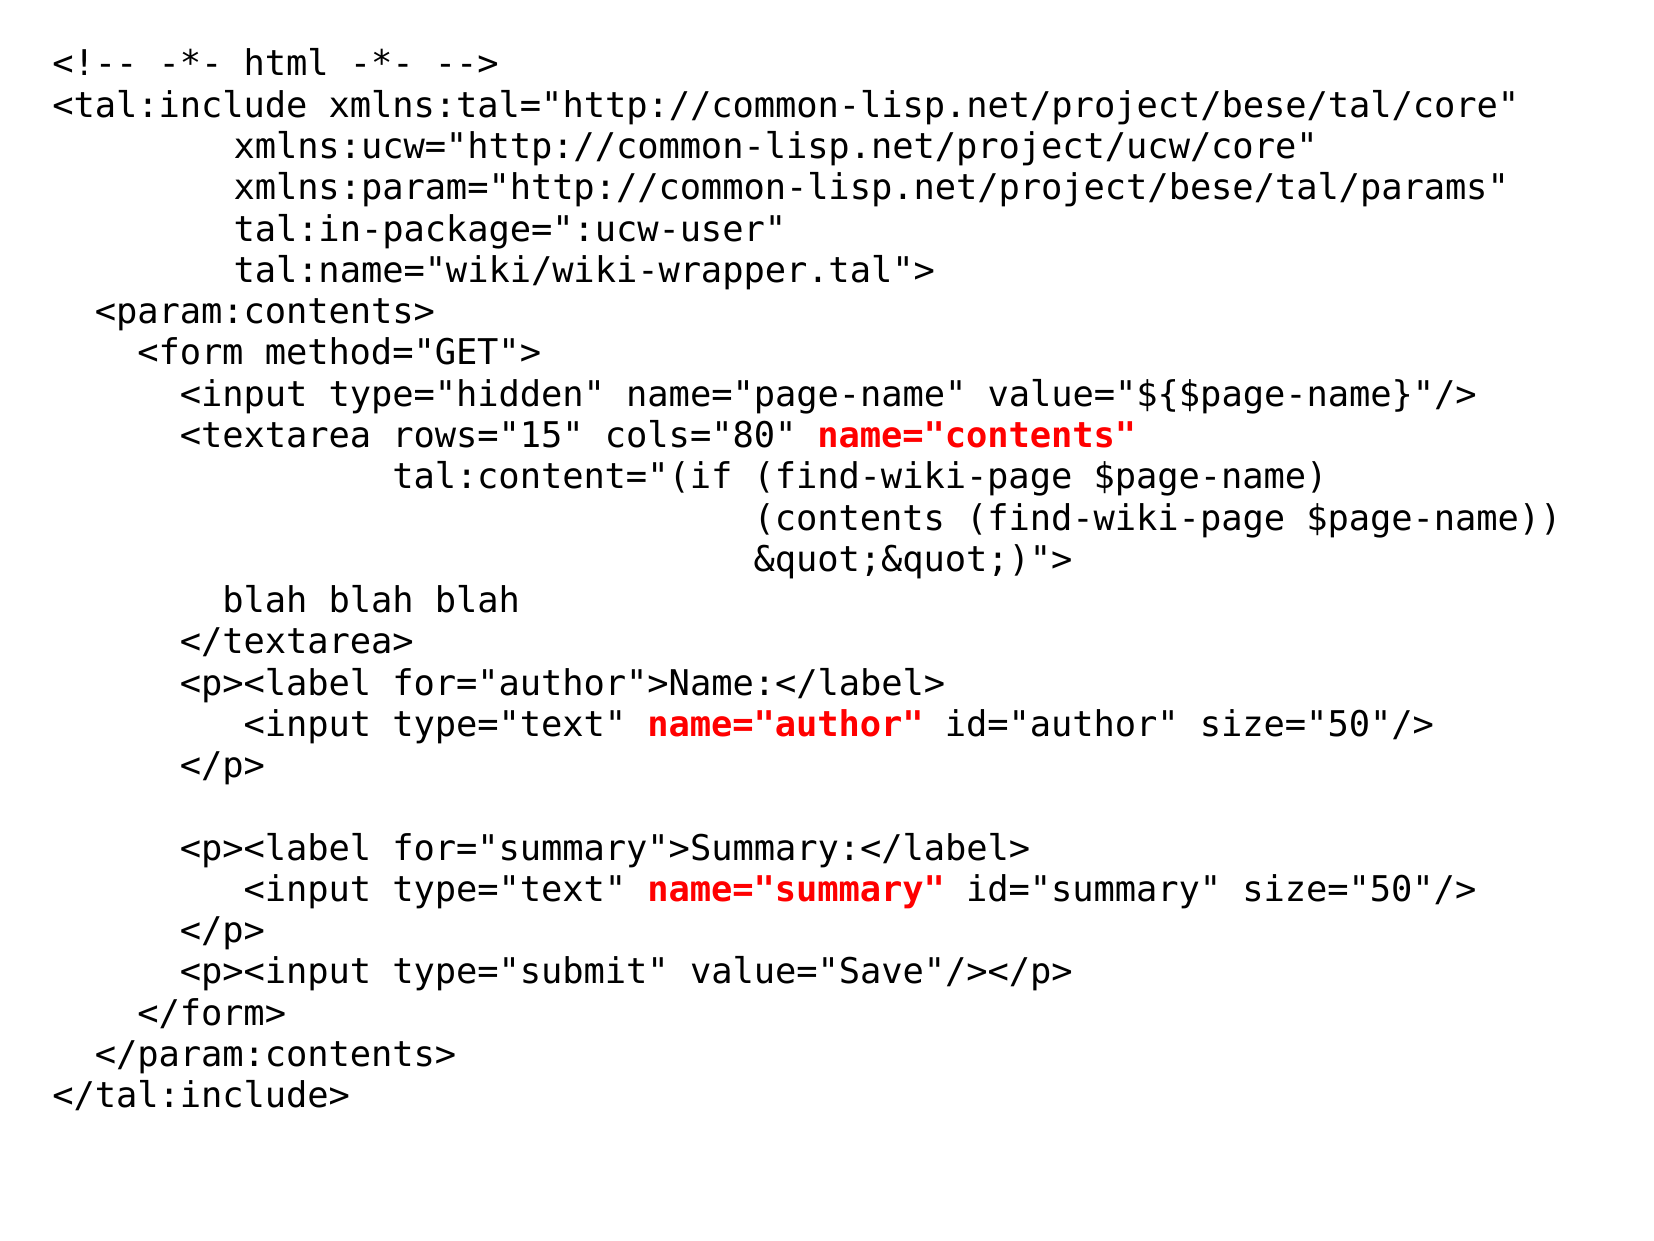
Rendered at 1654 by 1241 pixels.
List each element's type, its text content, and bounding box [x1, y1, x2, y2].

text_box <!-- -*- html -*- --> <tal:include xmlns:tal="http://common-lisp.net/project/bese/tal/core" xmlns:ucw="http://common-lisp.net/project/ucw/core" xmlns:param="http://common-lisp.net/project/bese/tal/params" tal:in-package=":ucw-user" tal:name="wiki/wiki-wrapper.tal"> <param:contents> <form method="GET"> <input type="hidden" name="page-name" value="${$page-name}"/> <textarea rows="15" cols="80" name="contents" tal:content="(if (find-wiki-page $page-name) (contents (find-wiki-page $page-name)) &quot;&quot;)"> blah blah blah </textarea> <p><label for="author">Name:</label> <input type="text" name="author" id="author" size="50"/> </p> <p><label for="summary">Summary:</label> <input type="text" name="summary" id="summary" size="50"/> </p> <p><input type="submit" value="Save"/></p> </form> </param:contents> </tal:include> [37, 35, 1613, 1124]
